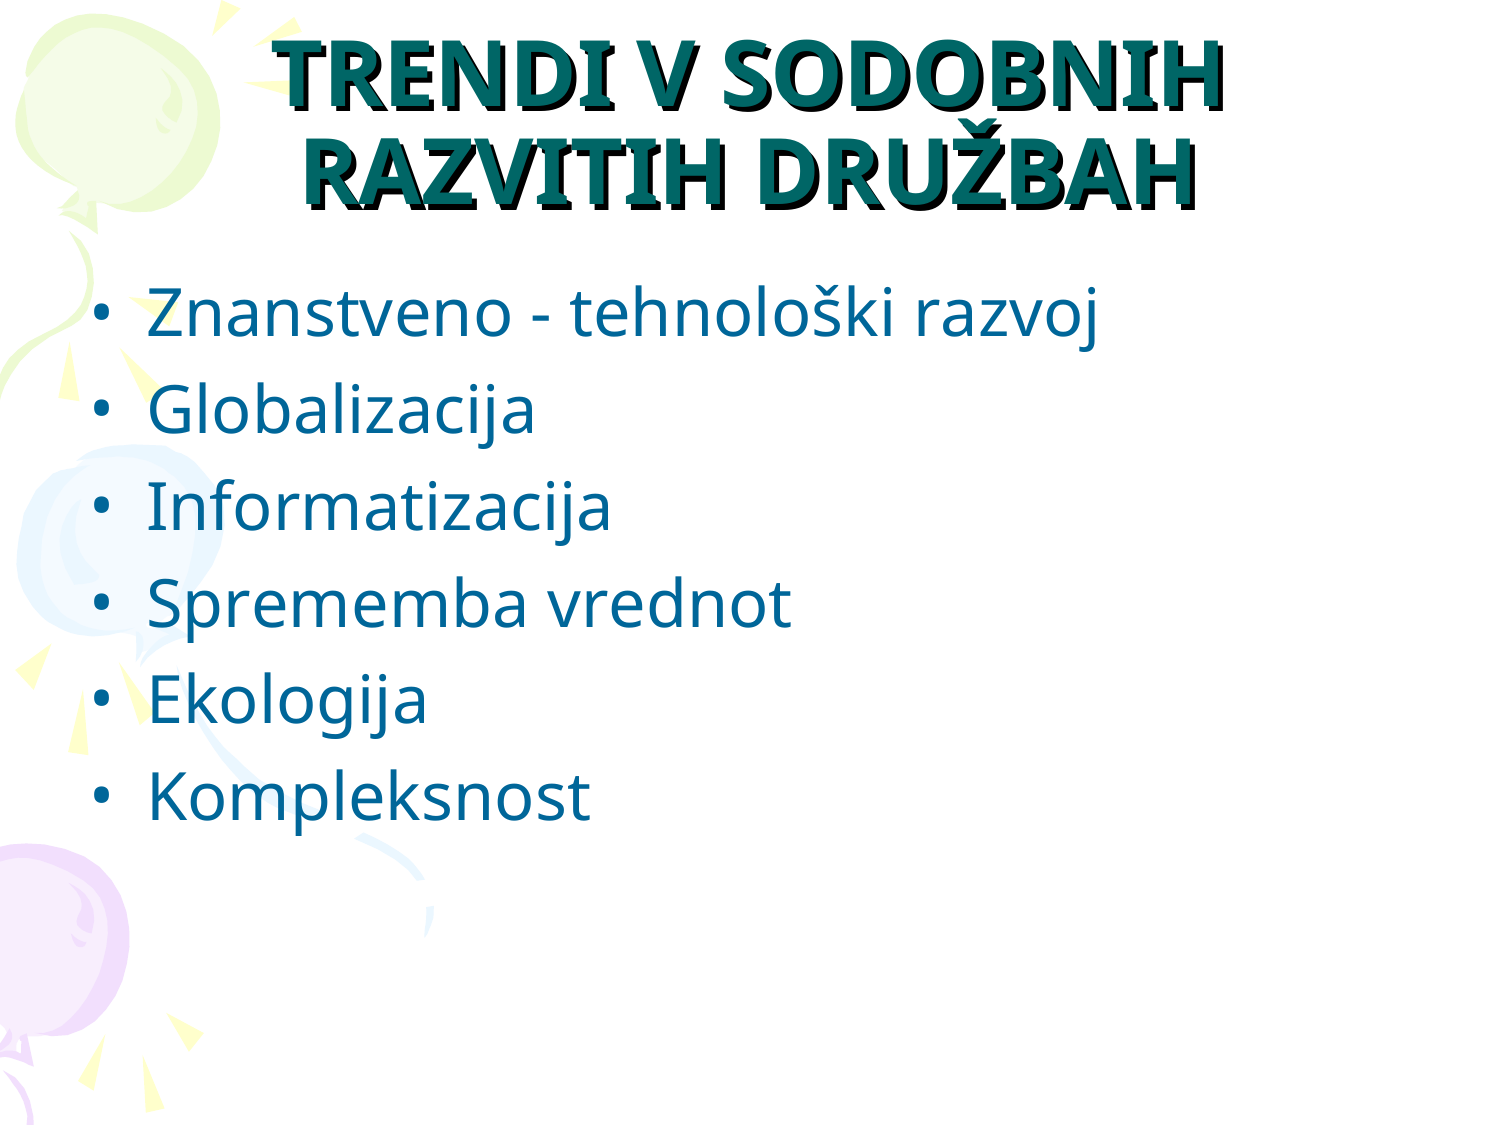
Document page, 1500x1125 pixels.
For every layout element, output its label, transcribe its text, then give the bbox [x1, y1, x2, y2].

title TRENDI V SODOBNIH RAZVITIH DRUŽBAH [72, 16, 1426, 233]
list Znanstveno - tehnološki razvoj Globalizacija Informatizacija Sprememba vrednot Ekologija Kompleksnost [75, 262, 1426, 994]
